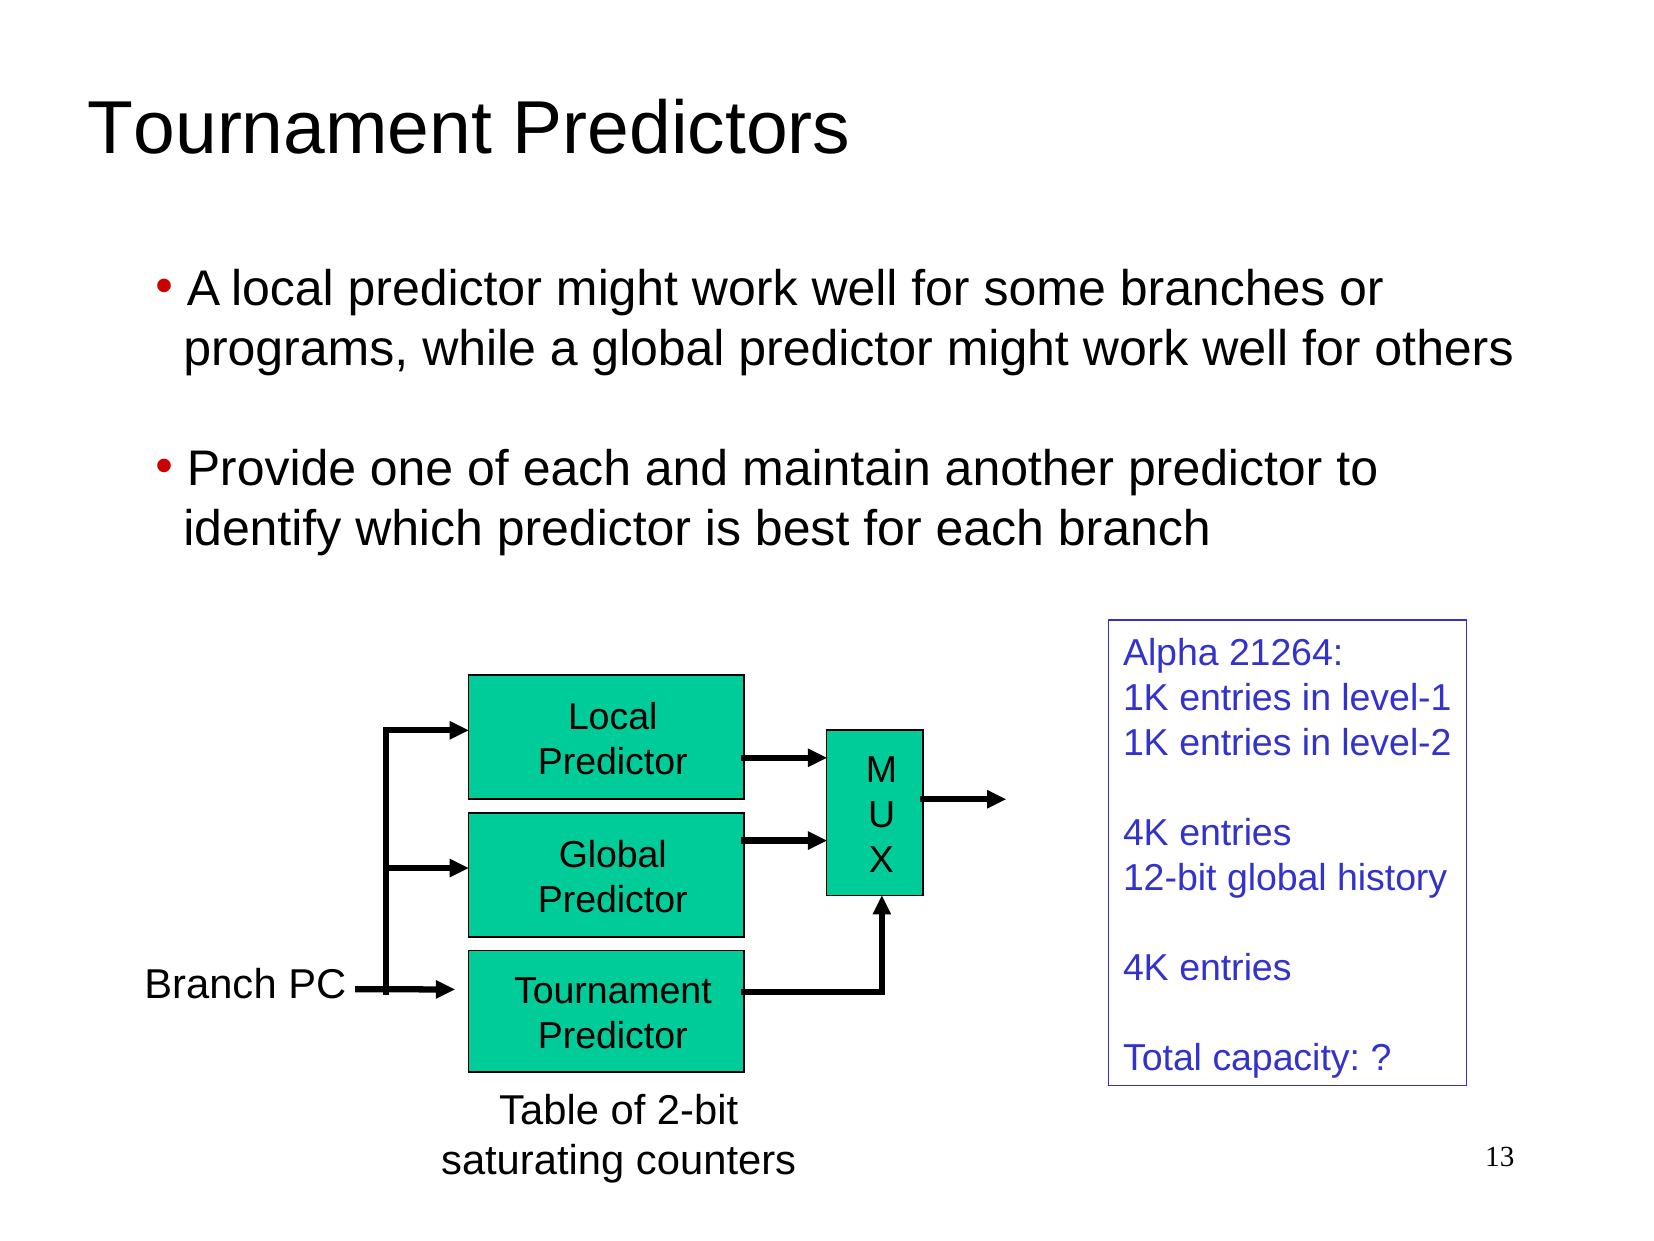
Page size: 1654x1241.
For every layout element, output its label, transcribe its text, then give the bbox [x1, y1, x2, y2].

text_box A local predictor might work well for some branches or programs, while a global predictor might work well for others Provide one of each and maintain another predictor to identify which predictor is best for each branch [140, 247, 1530, 564]
text_box Branch PC [114, 949, 362, 1015]
text_box Global Predictor [468, 812, 745, 937]
text_box Tournament Predictors [73, 71, 866, 177]
text_box Local Predictor [468, 675, 745, 800]
text_box M U X [826, 730, 924, 896]
text_box Alpha 21264: 1K entries in level-1 1K entries in level-2 4K entries 12-bit global history 4K entries Total capacity: ? [1108, 619, 1467, 1086]
text_box Table of 2-bit saturating counters [411, 1074, 812, 1191]
text_box Tournament Predictor [468, 950, 745, 1072]
text_box <number> [1185, 1129, 1530, 1213]
